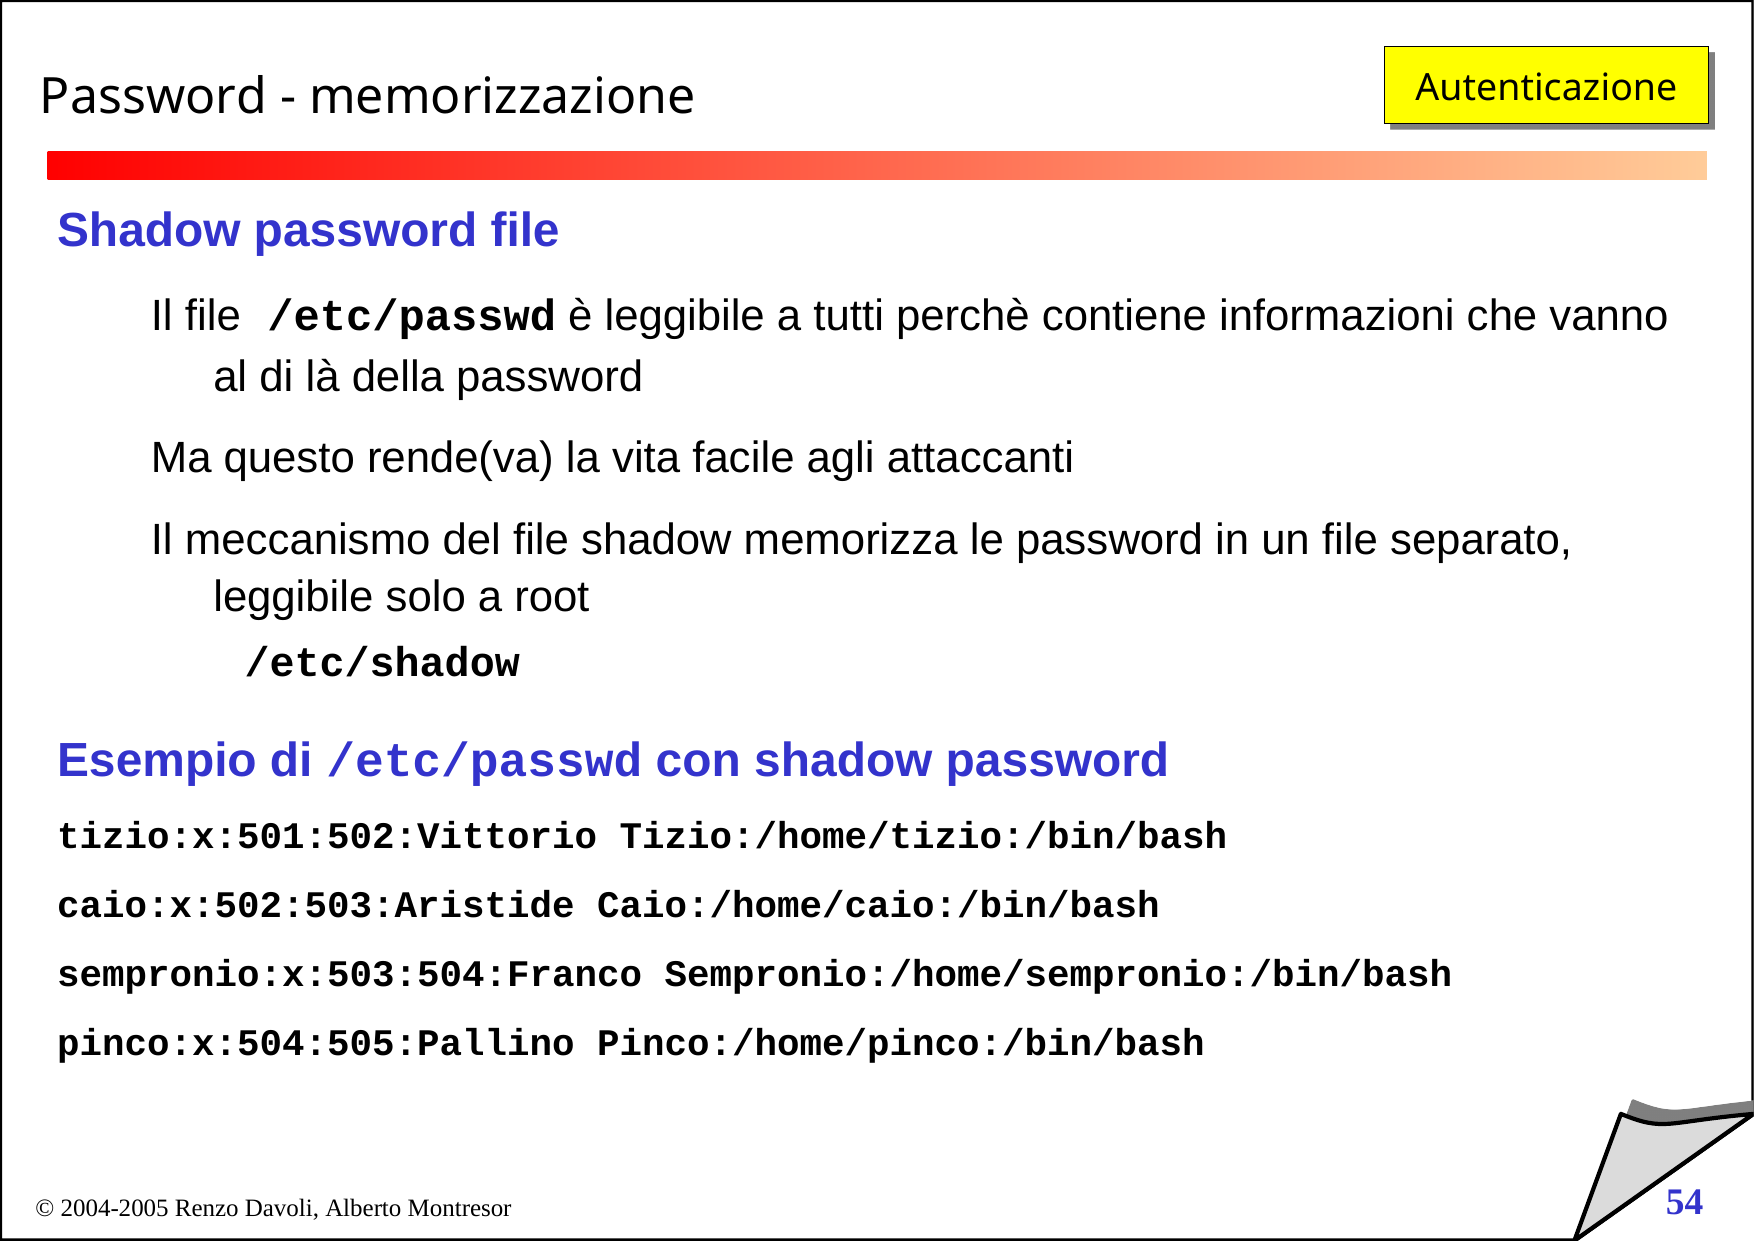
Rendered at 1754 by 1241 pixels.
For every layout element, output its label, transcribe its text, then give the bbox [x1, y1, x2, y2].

text_box Autenticazione [1384, 46, 1709, 124]
list Shadow password file Il file /etc/passwd è leggibile a tutti perchè contiene informazioni che vanno al di là della password Ma questo rende(va) la vita facile agli attaccanti Il meccanismo del file shadow memorizza le password in un file separato, leggibile solo a root /etc/shadow Esempio di /etc/passwd con shadow password tizio:x:501:502:Vittorio Tizio:/home/tizio:/bin/bash caio:x:502:503:Aristide Caio:/home/caio:/bin/bash sempronio:x:503:504:Franco Sempronio:/home/sempronio:/bin/bash pinco:x:504:505:Pallino Pinco:/home/pinco:/bin/bash [57, 202, 1694, 1228]
title Password - memorizzazione [40, 49, 1713, 144]
